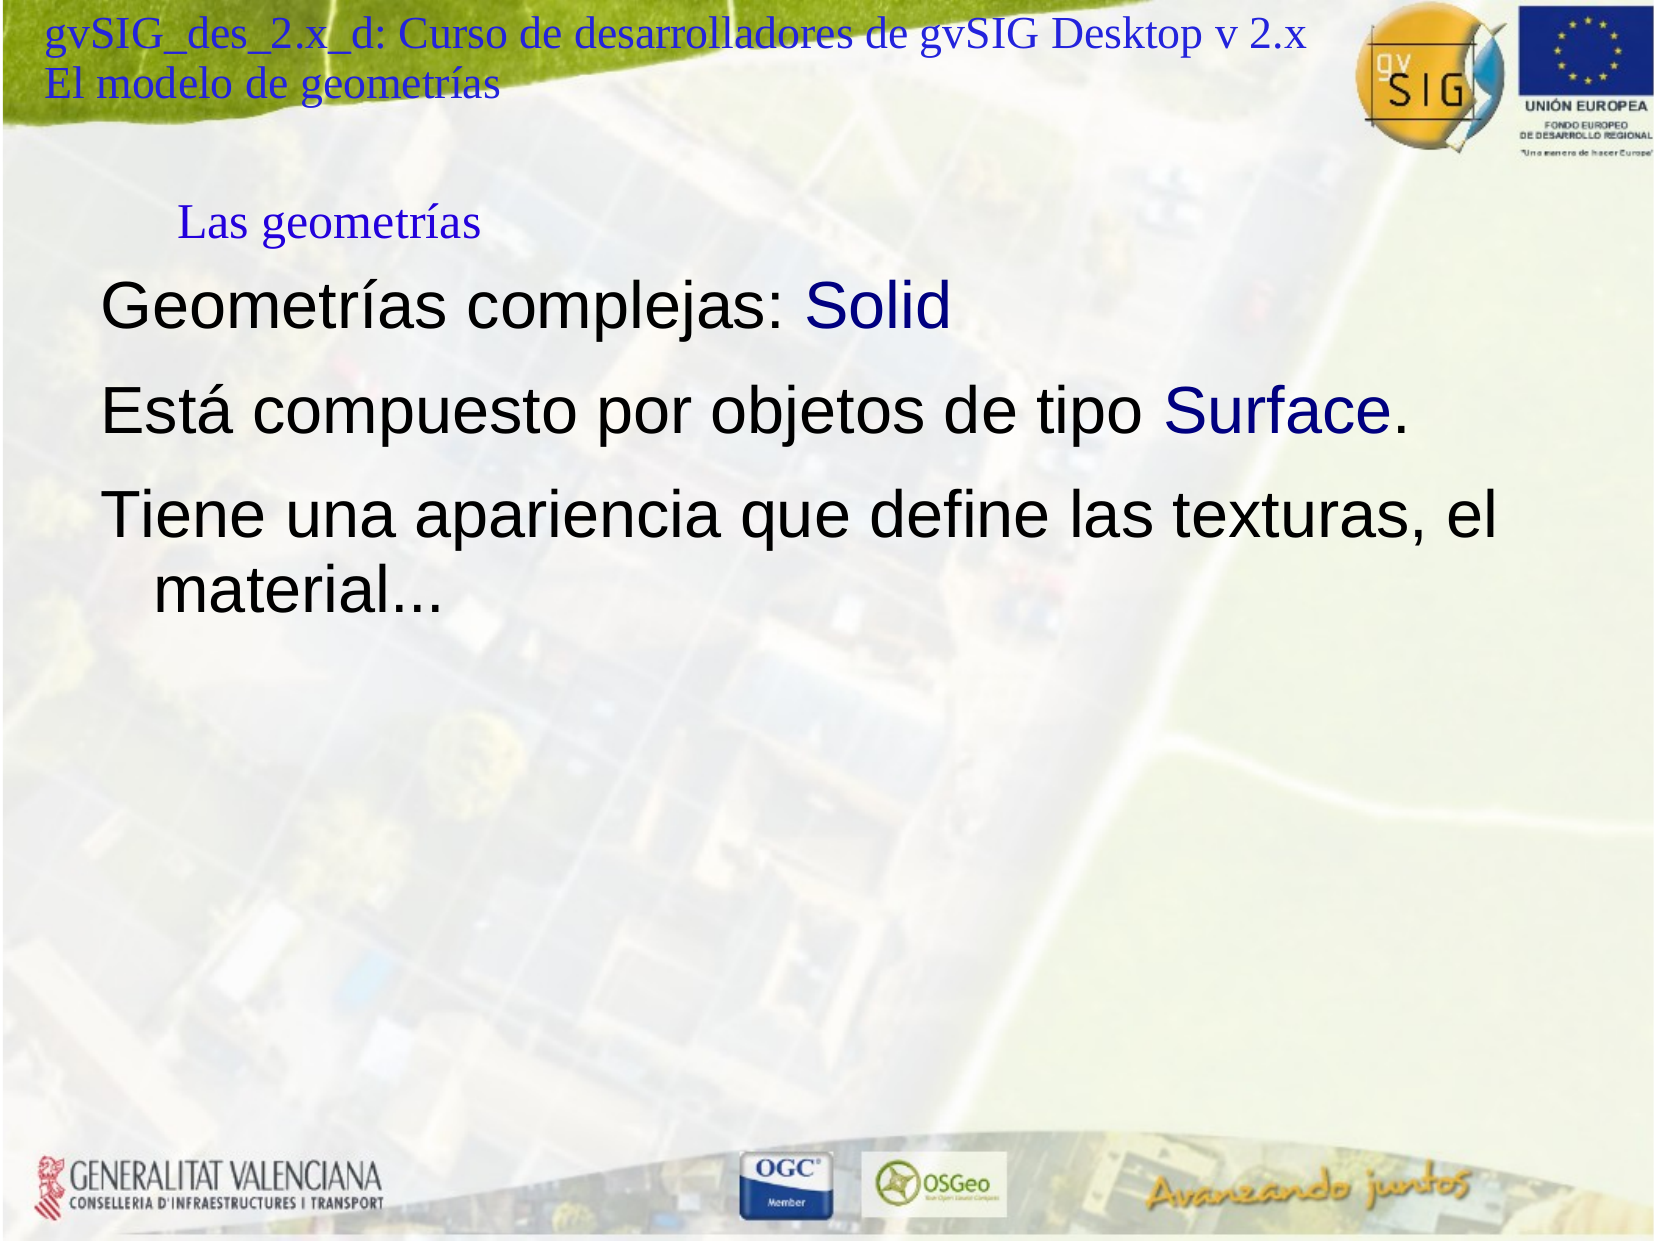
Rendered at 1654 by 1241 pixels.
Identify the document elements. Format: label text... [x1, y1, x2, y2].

picture [274, 78, 283, 86]
picture [251, 78, 261, 95]
picture [467, 87, 475, 95]
list [82, 459, 1571, 1241]
picture [216, 78, 227, 95]
picture [407, 78, 416, 86]
picture [329, 78, 338, 86]
title Las geometrías [177, 95, 1329, 347]
list Geometrías complejas: Solid Está compuesto por objetos de tipo Surface. Tiene una apariencia que define las texturas, el material... [82, 268, 1571, 459]
picture [2, 0, 1654, 1241]
picture [184, 78, 193, 86]
picture [307, 78, 316, 89]
picture [349, 78, 360, 95]
picture [386, 79, 394, 95]
picture [373, 79, 382, 95]
